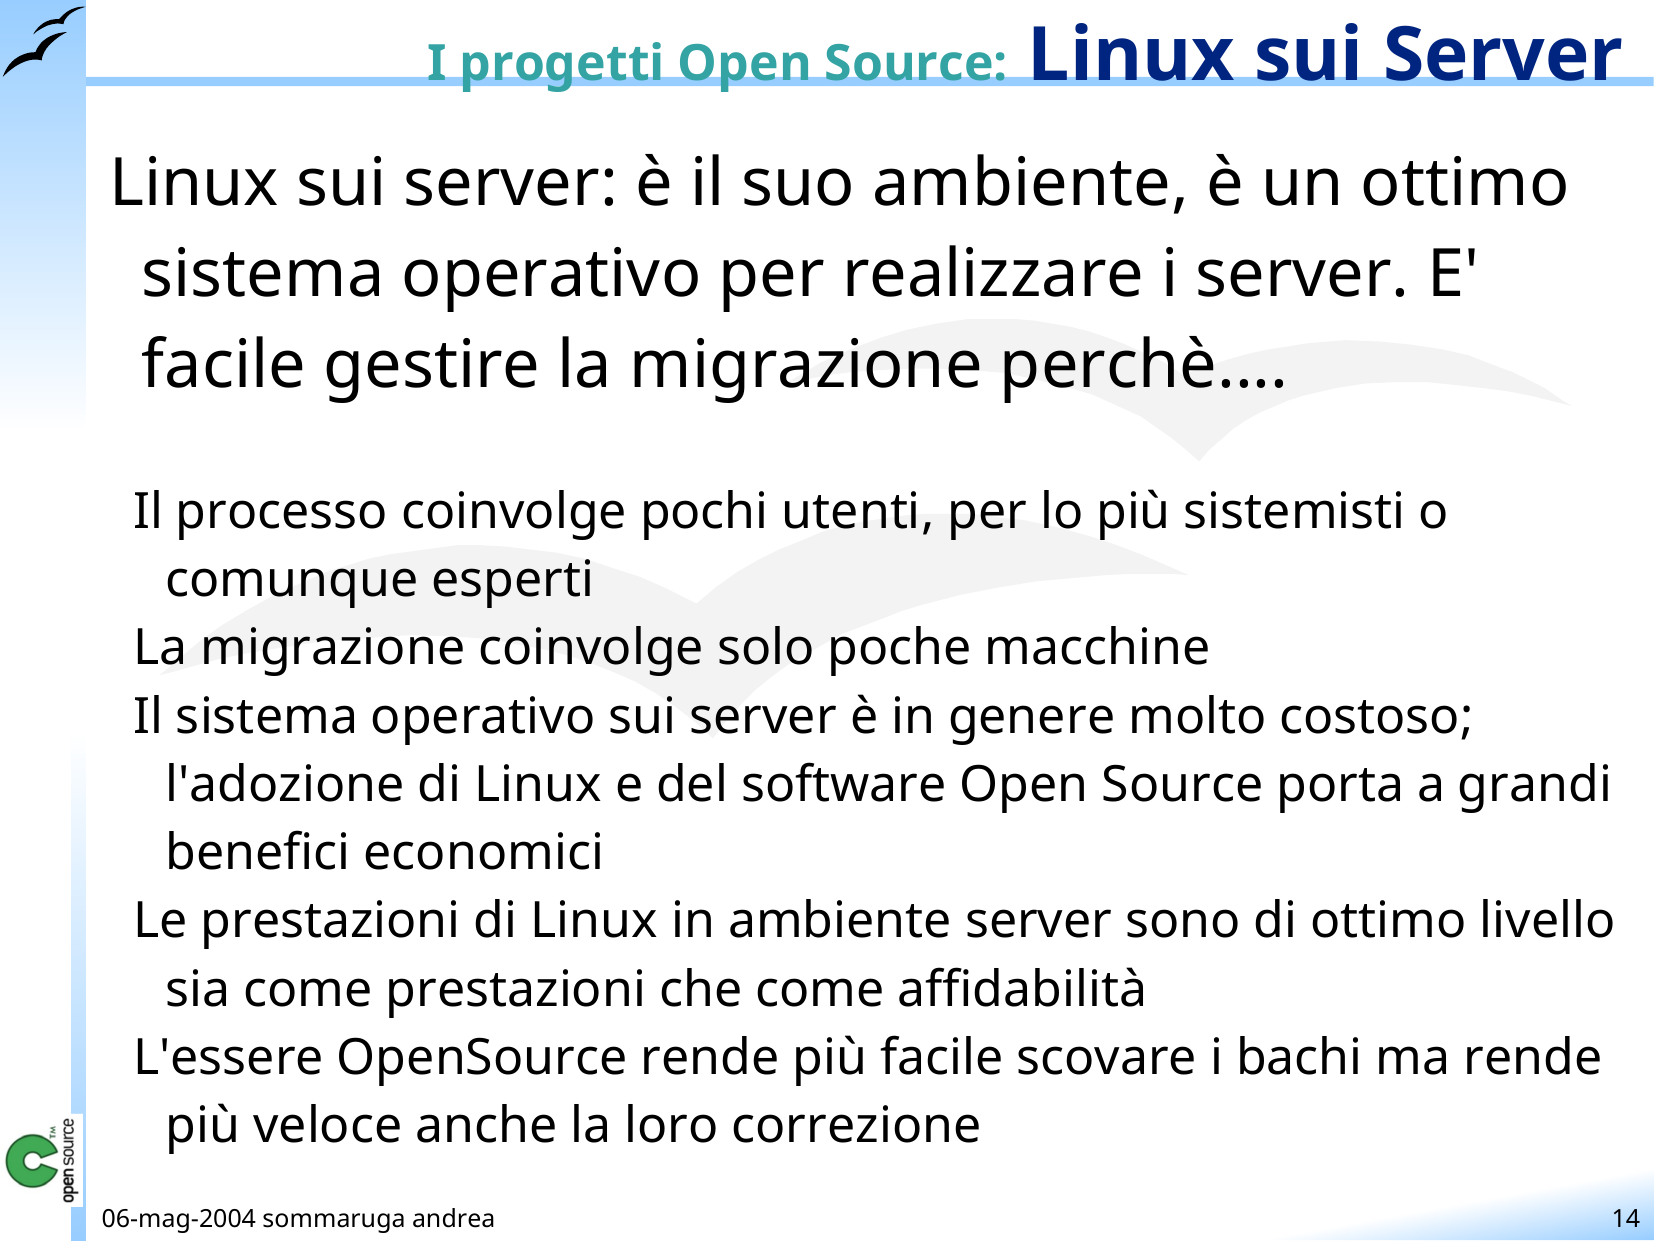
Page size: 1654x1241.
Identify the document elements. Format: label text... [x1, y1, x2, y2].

list Linux sui server: è il suo ambiente, è un ottimo sistema operativo per realizzare i server. E' facile gestire la migrazione perchè.... Il processo coinvolge pochi utenti, per lo più sistemisti o comunque esperti La migrazione coinvolge solo poche macchine Il sistema operativo sui server è in genere molto costoso; l'adozione di Linux e del software Open Source porta a grandi benefici economici Le prestazioni di Linux in ambiente server sono di ottimo livello sia come prestazioni che come affidabilità L'essere OpenSource rende più facile scovare i bachi ma rende più veloce anche la loro correzione [85, 134, 1628, 1163]
picture [1, 1115, 83, 1207]
title I progetti Open Source: Linux sui Server [85, 0, 1654, 104]
